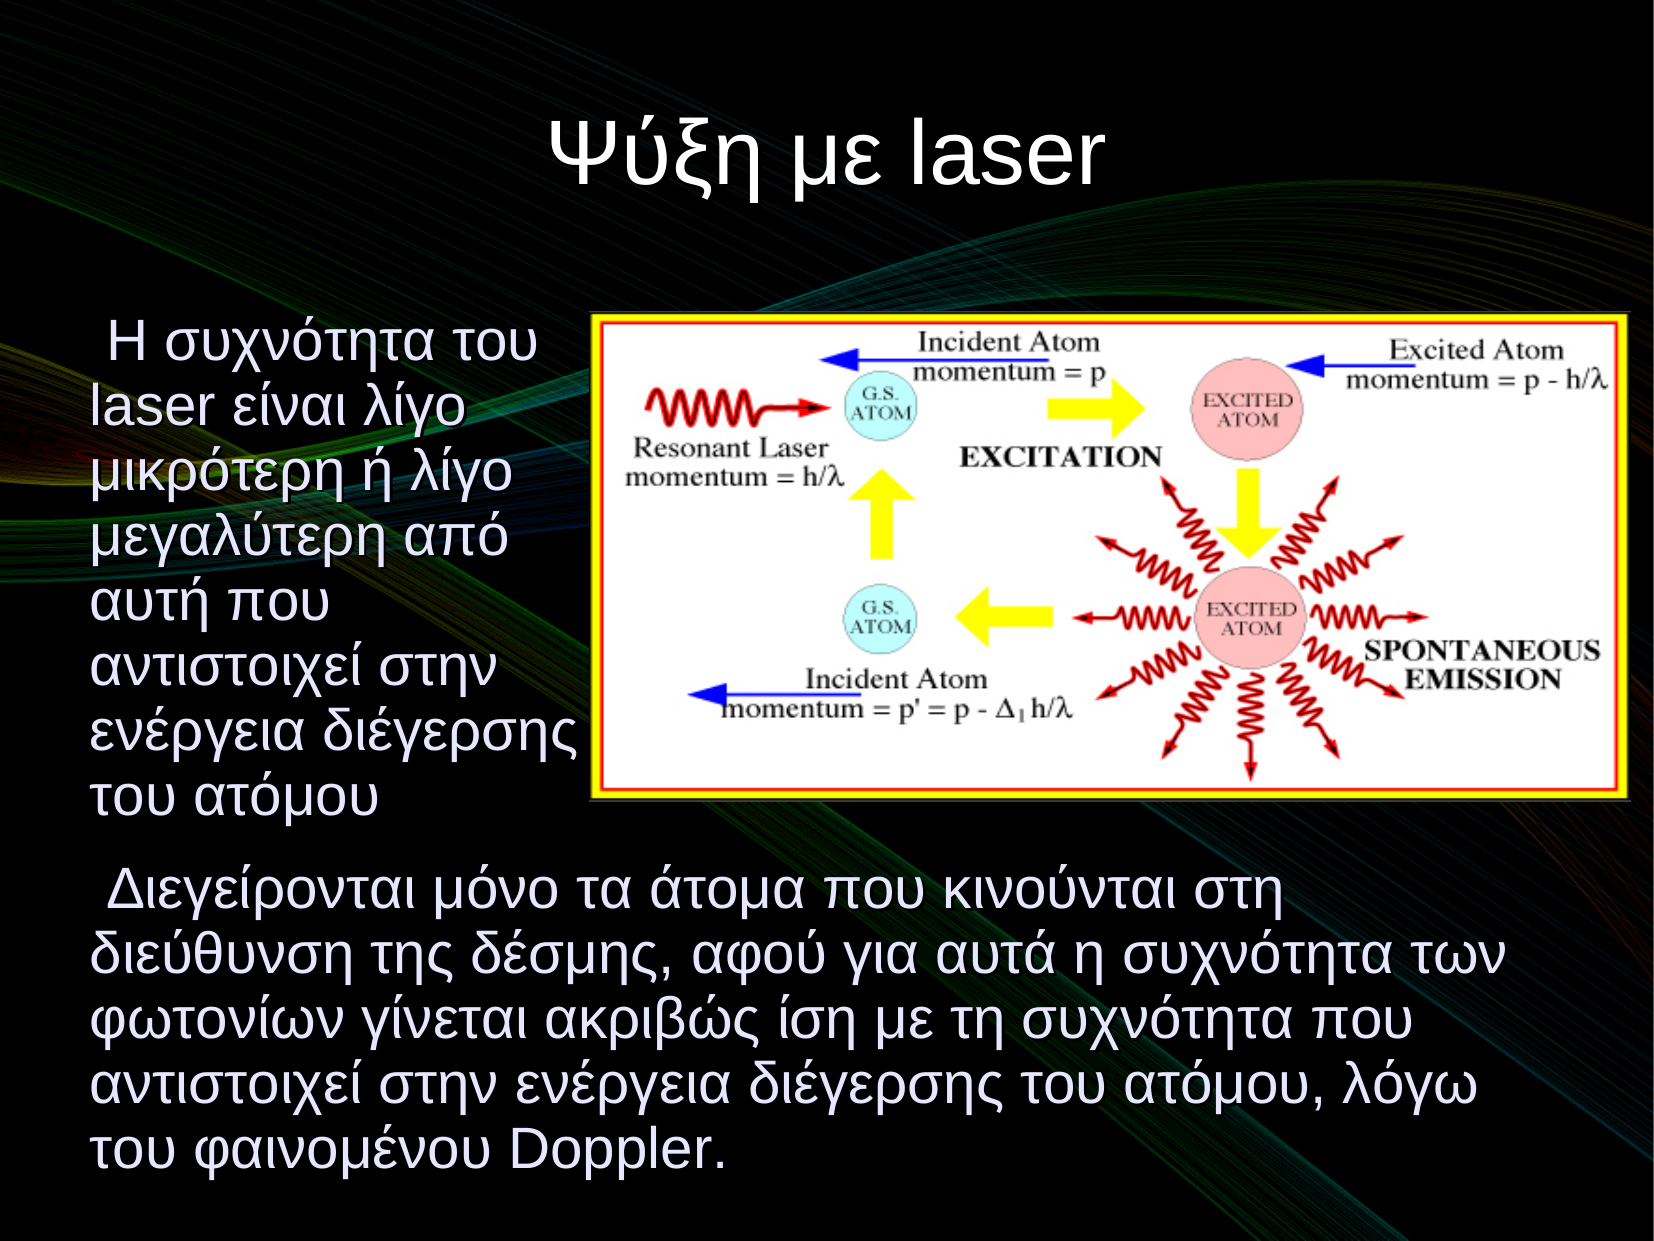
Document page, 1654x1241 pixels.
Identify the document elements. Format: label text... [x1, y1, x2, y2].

text_box Η συχνότητα του laser είναι λίγο μικρότερη ή λίγο μεγαλύτερη από αυτή που αντιστοιχεί στην ενέργεια διέγερσης του ατόμου [75, 300, 601, 835]
text_box Διεγείρονται μόνο τα άτομα που κινούνται στη διεύθυνση της δέσμης, αφού για αυτά η συχνότητα των φωτονίων γίνεται ακριβώς ίση με τη συχνότητα που αντιστοιχεί στην ενέργεια διέγερσης του ατόμου, λόγω του φαινομένου Doppler. [75, 848, 1576, 1189]
picture [0, 0, 1654, 1241]
title Ψύξη με laser [82, 56, 1571, 250]
